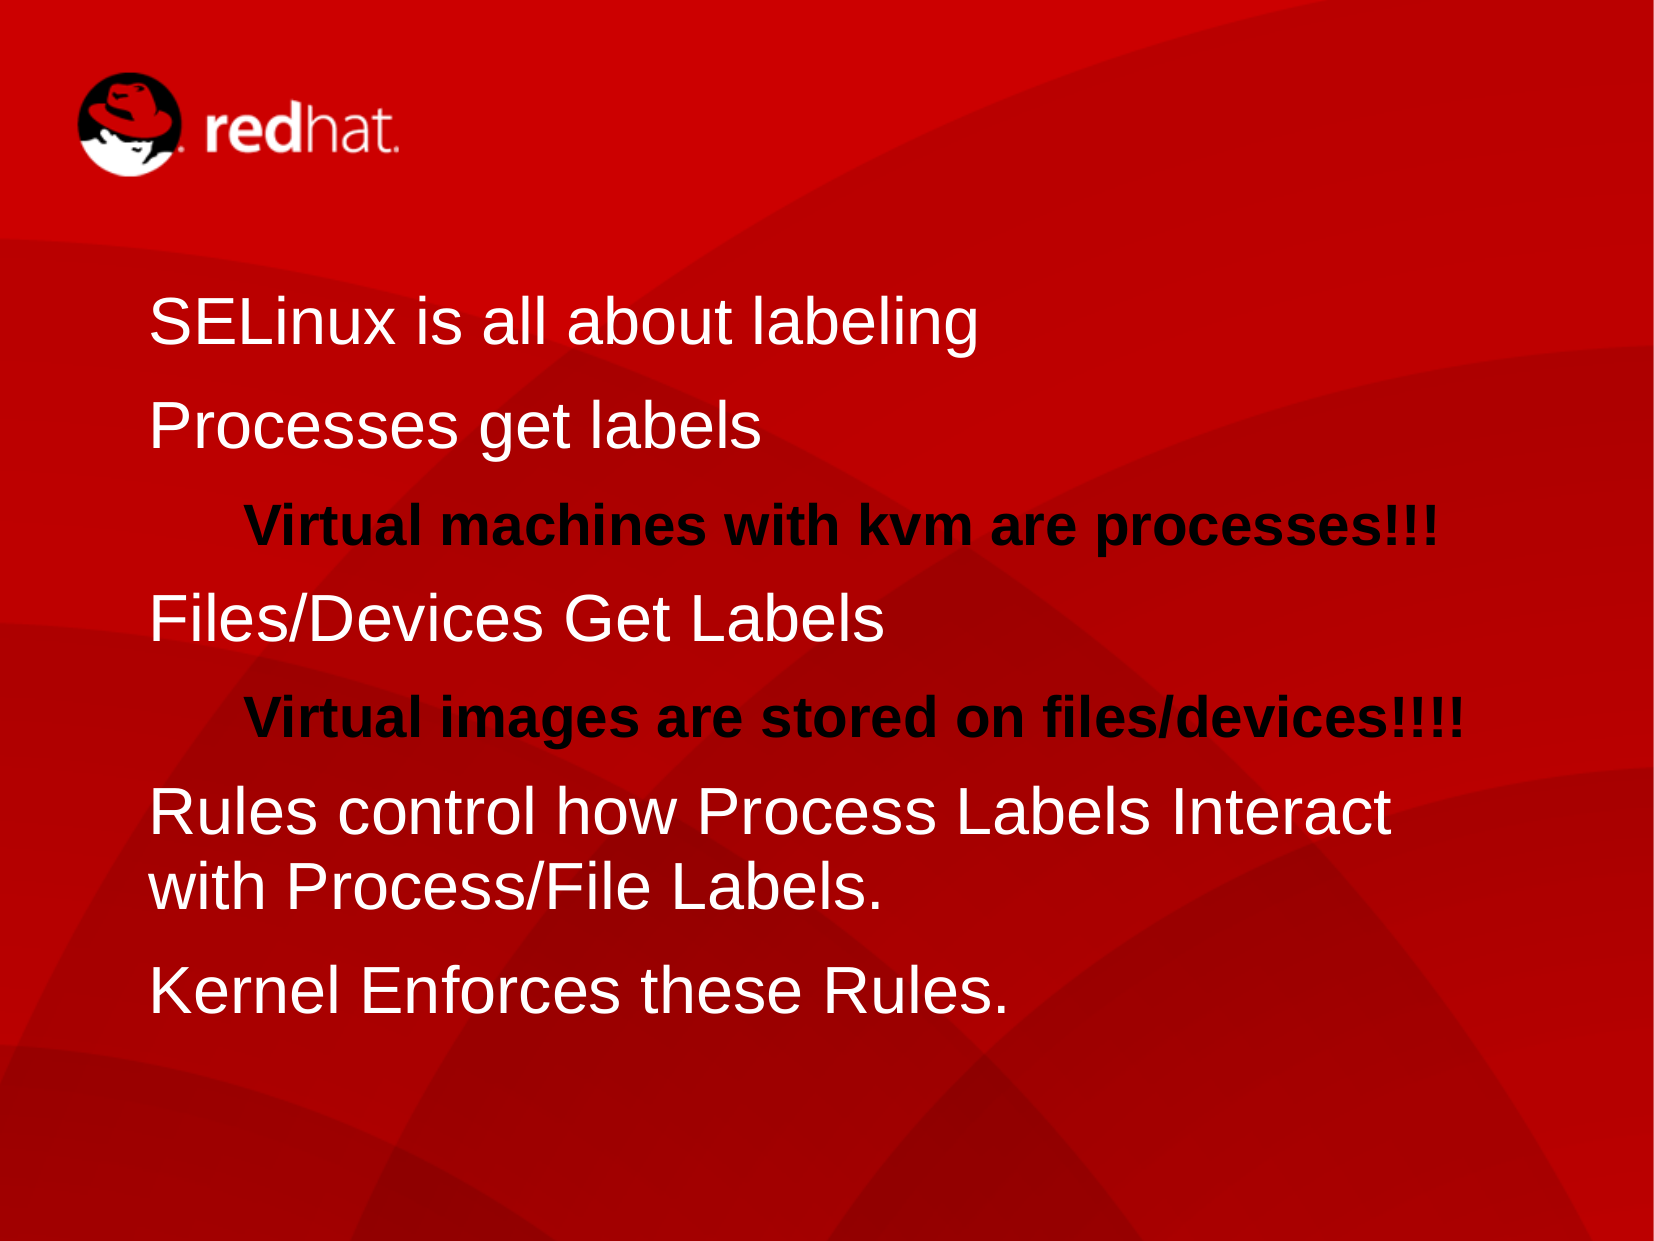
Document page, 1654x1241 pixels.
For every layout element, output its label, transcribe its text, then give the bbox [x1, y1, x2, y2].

list SELinux is all about labeling Processes get labels Virtual machines with kvm are processes!!! Files/Devices Get Labels Virtual images are stored on files/devices!!!! Rules control how Process Labels Interact with Process/File Labels. Kernel Enforces these Rules. [148, 283, 1494, 1062]
picture [0, 0, 1654, 1241]
